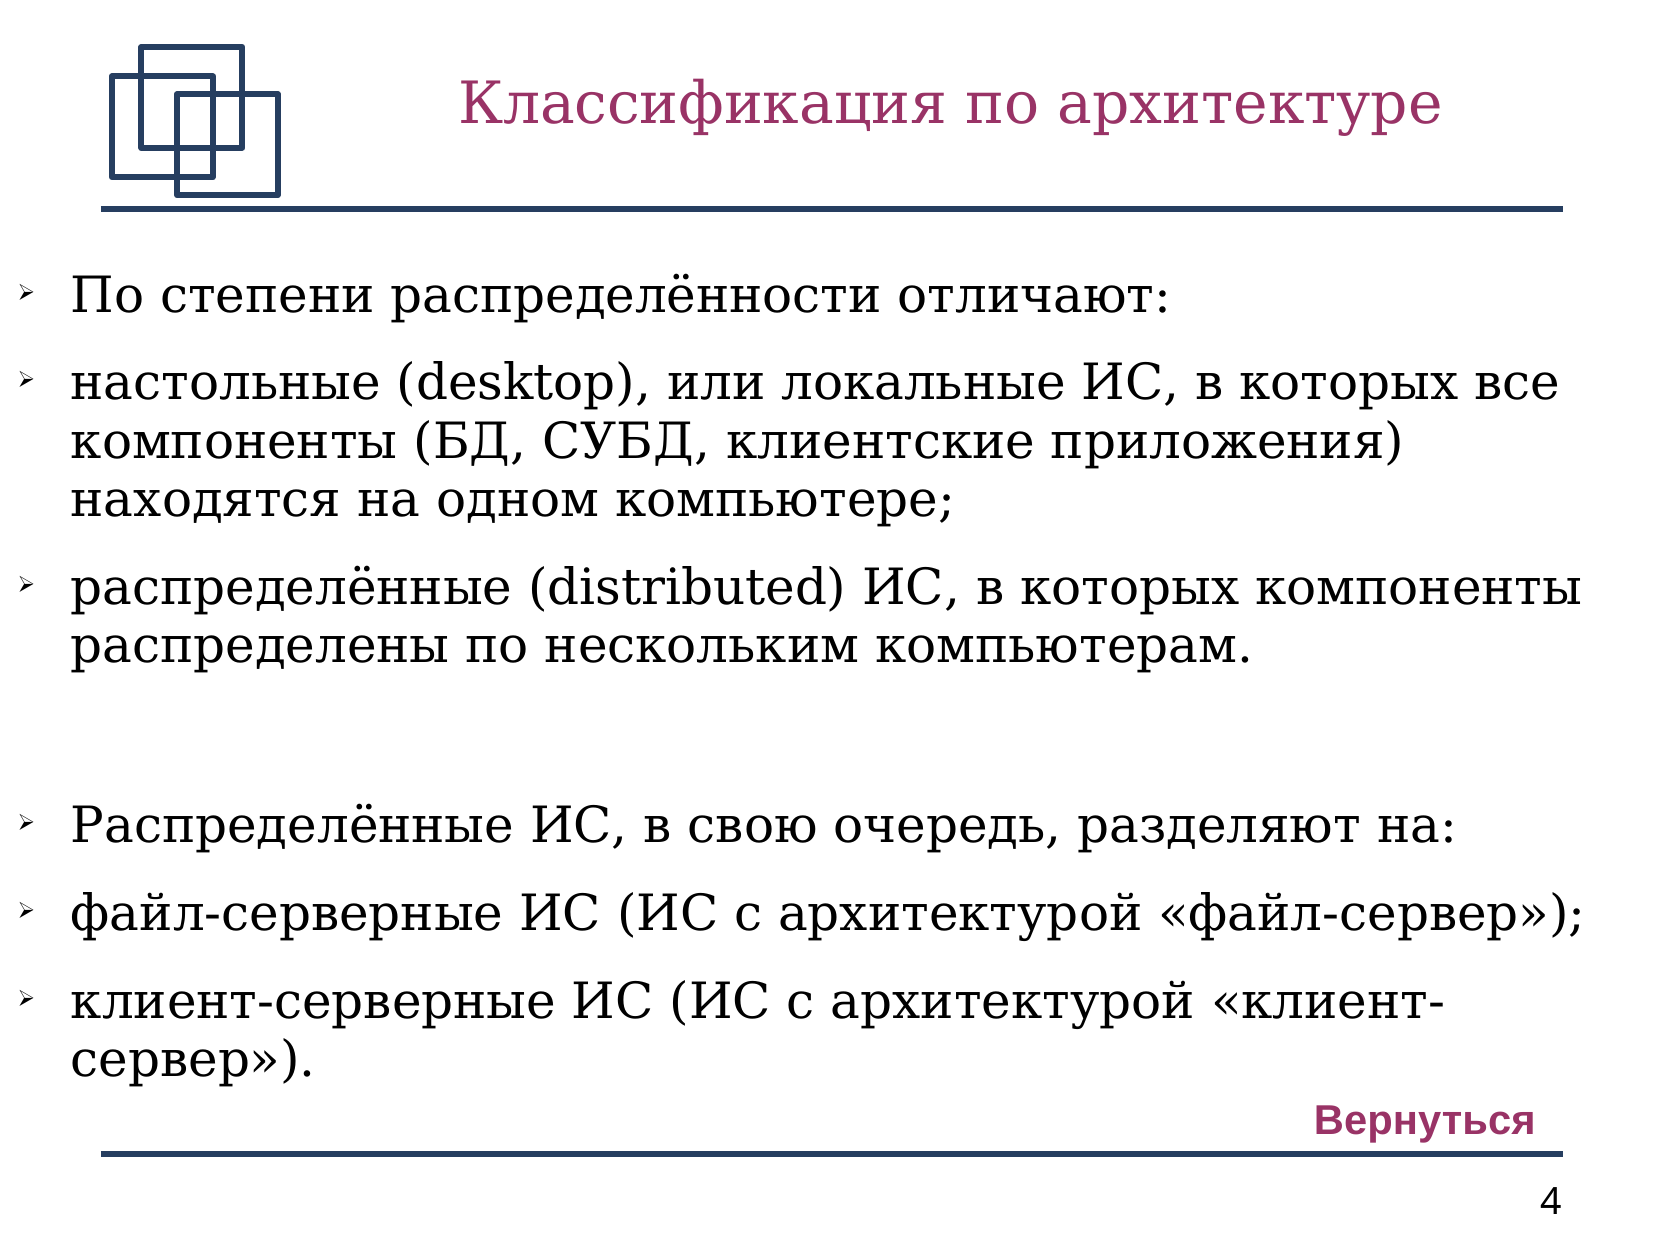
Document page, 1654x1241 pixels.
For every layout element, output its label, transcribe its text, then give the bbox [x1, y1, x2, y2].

list По степени распределённости отличают: настольные (desktop), или локальные ИС, в которых все компоненты (БД, СУБД, клиентские приложения) находятся на одном компьютере; распределённые (distributed) ИС, в которых компоненты распределены по нескольким компьютерам. Распределённые ИС, в свою очередь, разделяют на: файл-серверные ИС (ИС с архитектурой «файл-сервер»); клиент-серверные ИС (ИС с архитектурой «клиент-сервер»). [0, 265, 1654, 1089]
title Классификация по архитектуре [206, 0, 1654, 208]
text_box Вернуться [1299, 1089, 1565, 1152]
